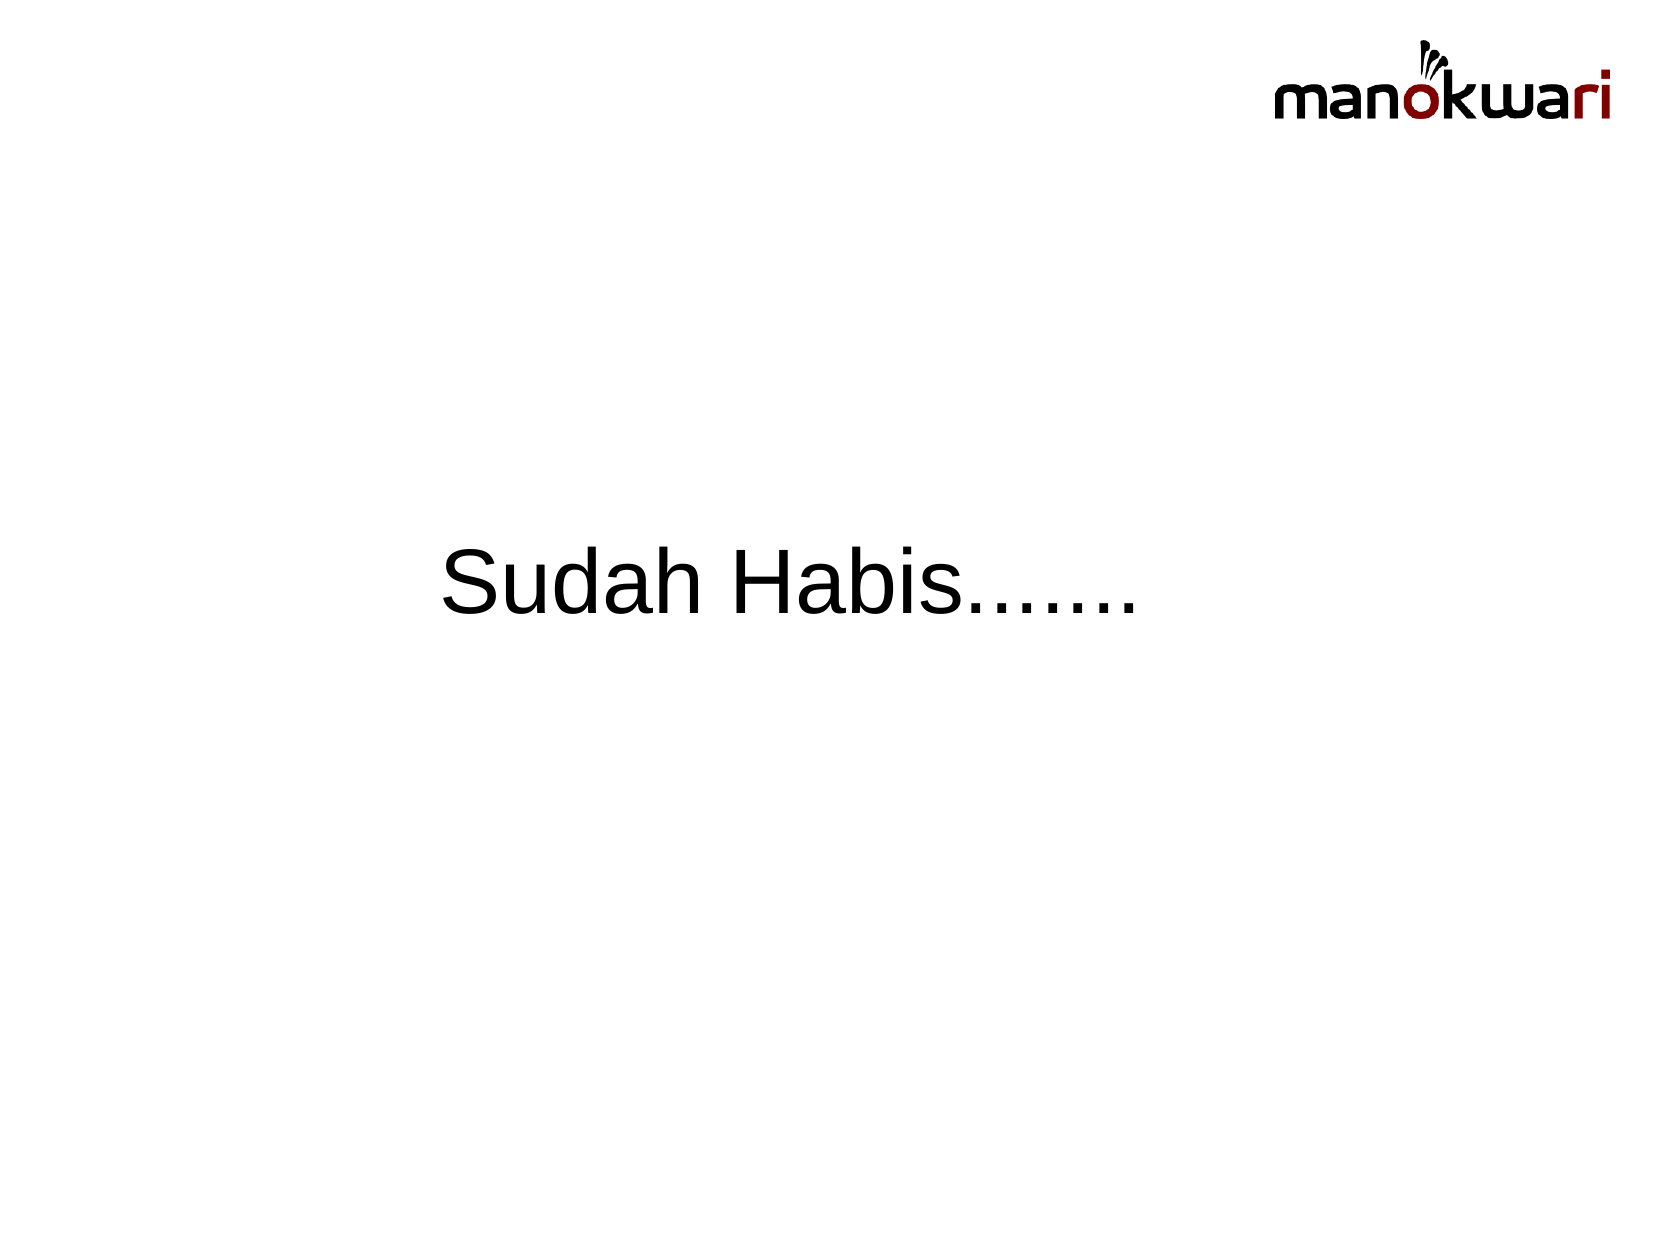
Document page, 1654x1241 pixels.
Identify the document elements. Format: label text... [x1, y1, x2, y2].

picture [1275, 40, 1610, 119]
title Sudah Habis....... [47, 477, 1536, 686]
